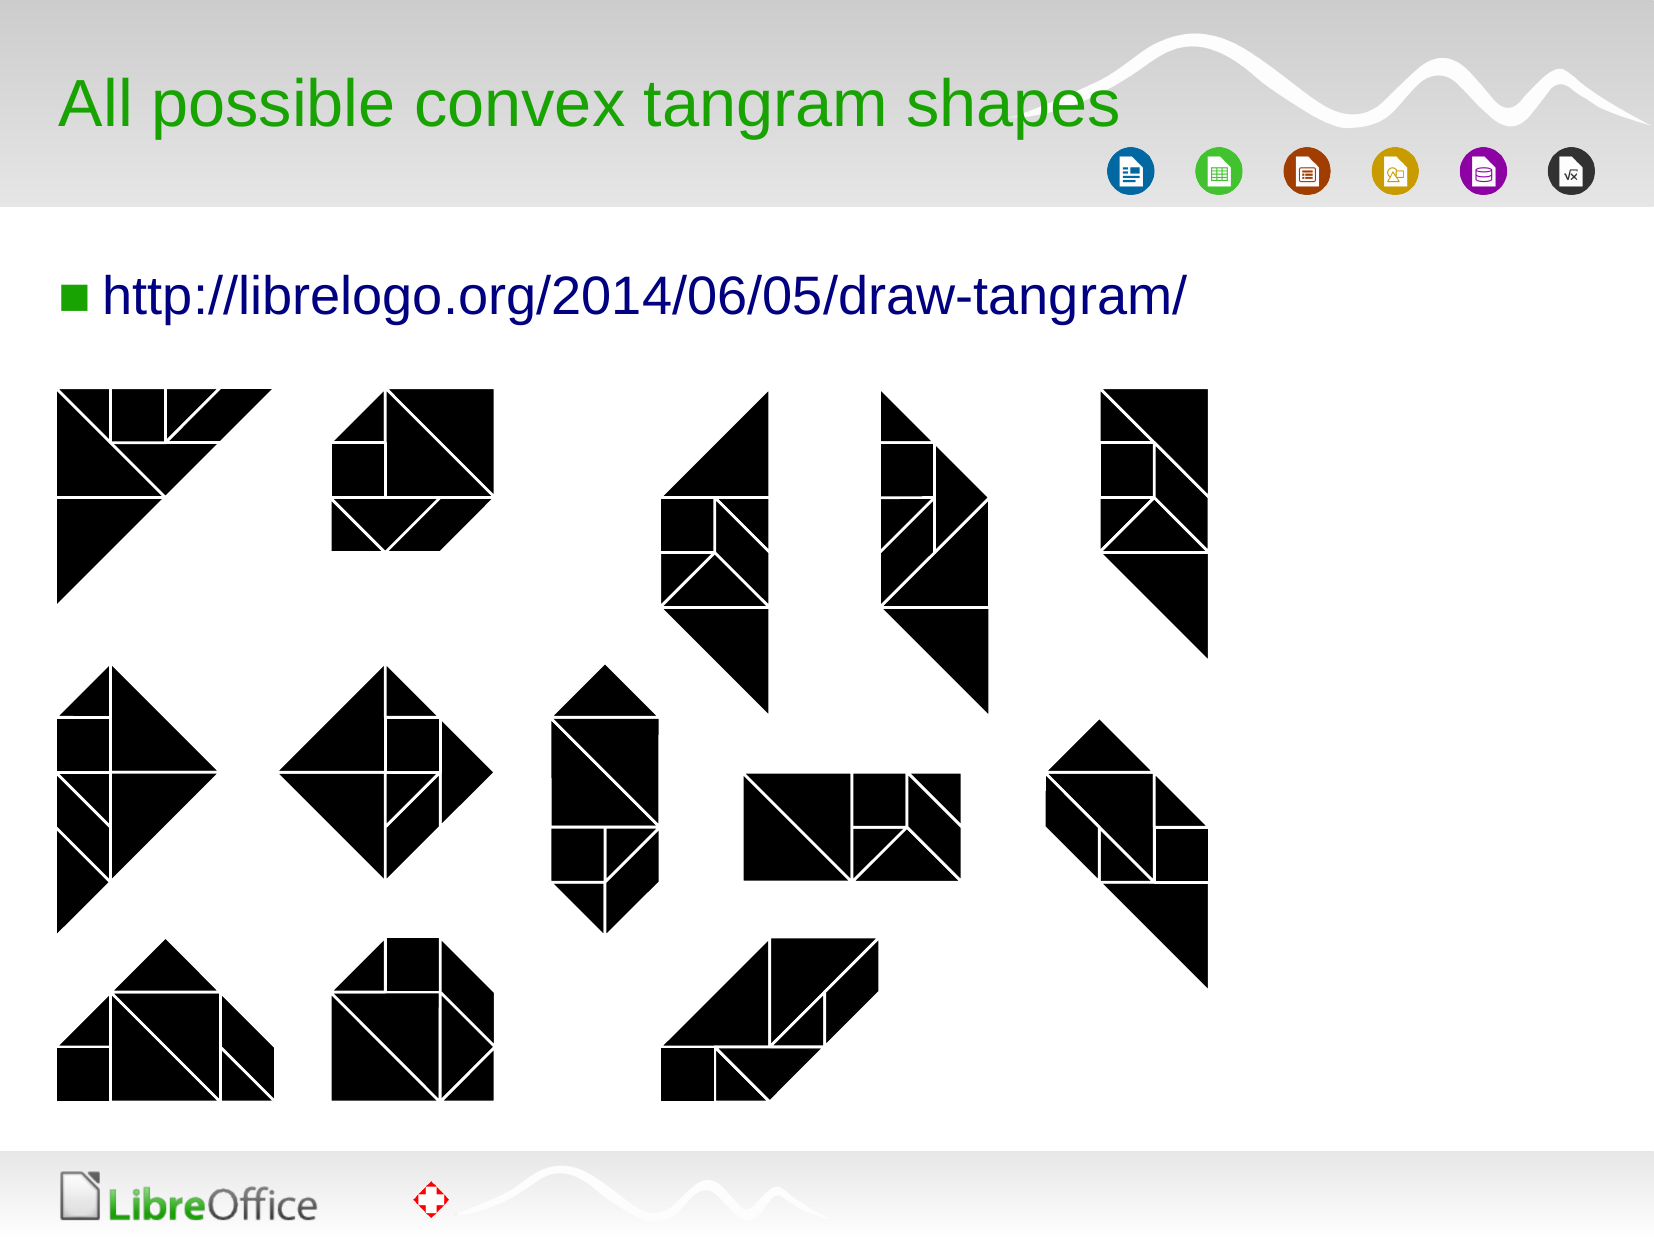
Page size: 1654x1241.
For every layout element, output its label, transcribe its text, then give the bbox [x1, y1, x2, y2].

picture [1107, 147, 1595, 195]
picture [53, 385, 1212, 1105]
picture [1211, 29, 1654, 131]
title All possible convex tangram shapes [59, 29, 1211, 178]
list http://librelogo.org/2014/06/05/draw-tangram/ [59, 265, 1595, 985]
picture [413, 1163, 833, 1223]
picture [41, 1152, 337, 1240]
